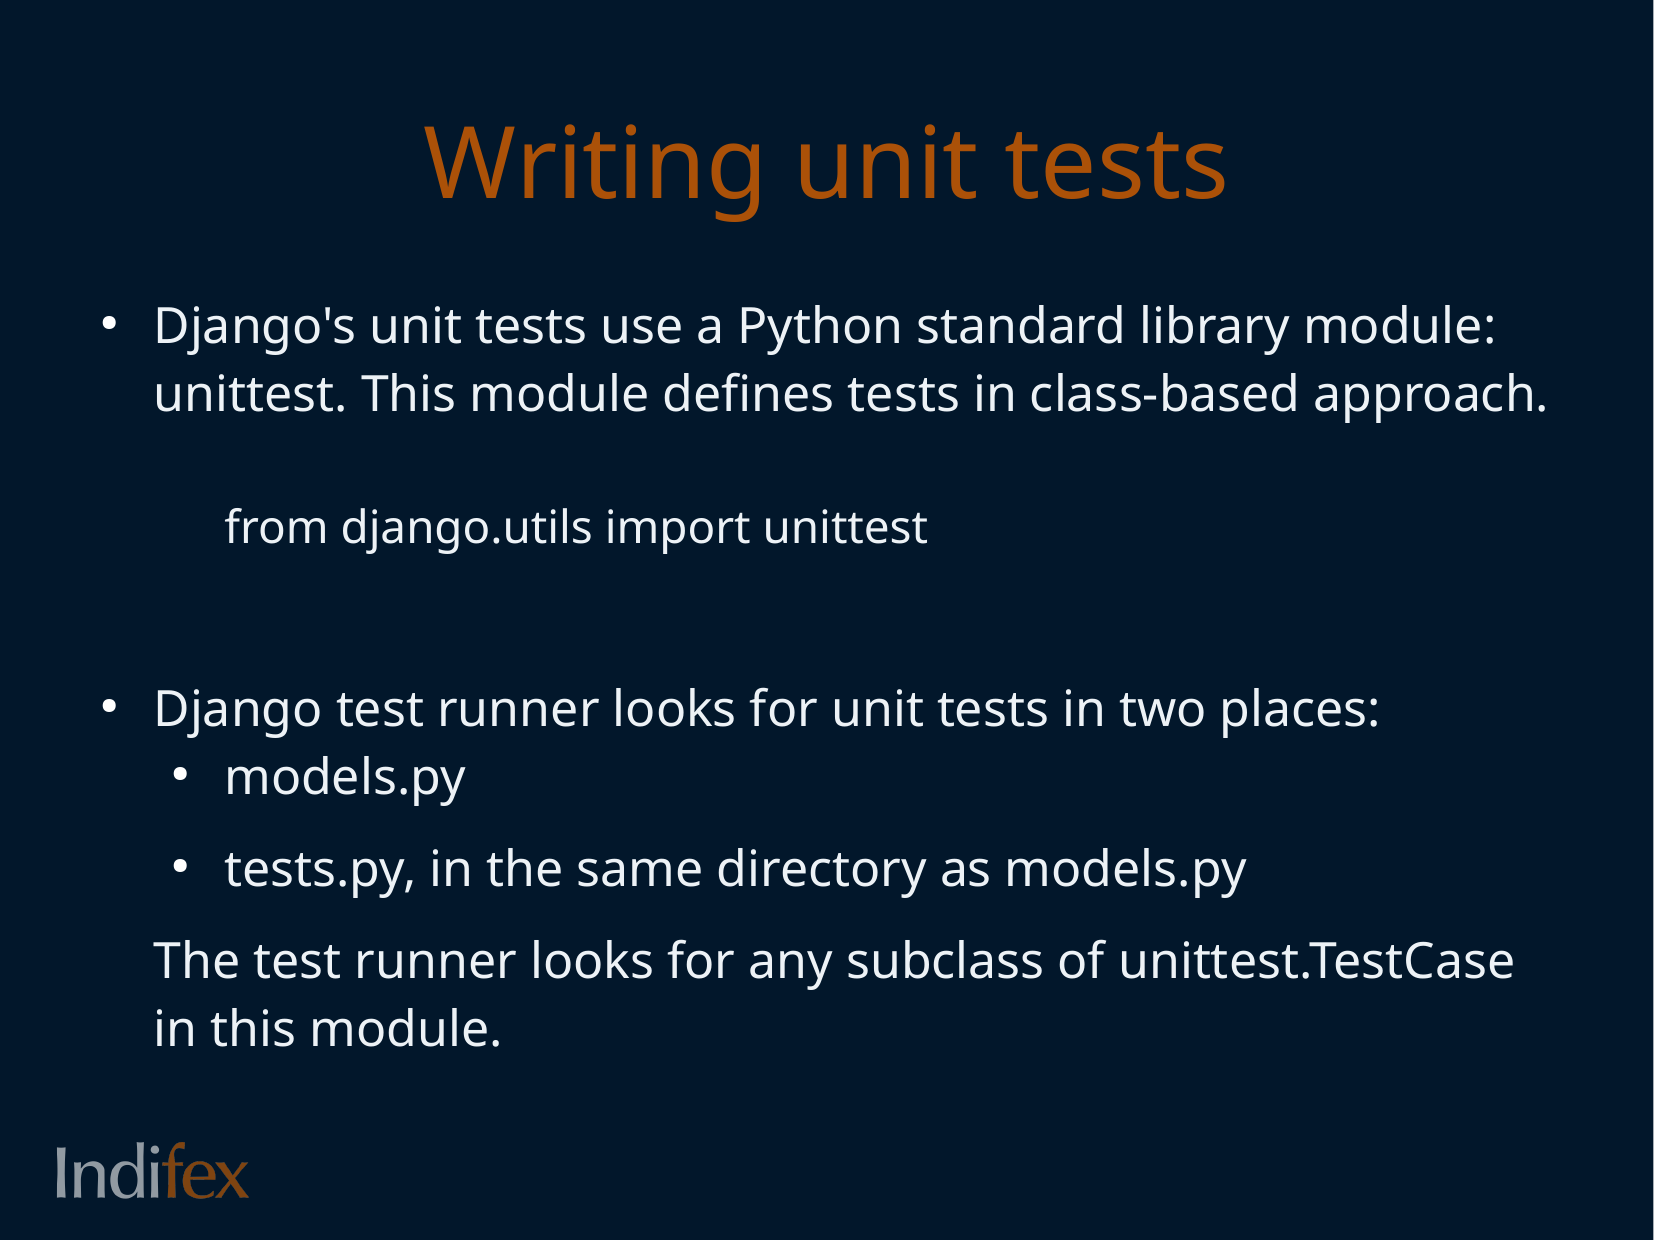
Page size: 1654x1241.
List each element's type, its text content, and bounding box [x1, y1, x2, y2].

title Writing unit tests [82, 49, 1571, 257]
list Django's unit tests use a Python standard library module: unittest. This module defines tests in class-based approach. from django.utils import unittest Django test runner looks for unit tests in two places: models.py tests.py, in the same directory as models.py The test runner looks for any subclass of unittest.TestCase in this module. [82, 290, 1571, 1109]
picture [56, 1142, 249, 1241]
